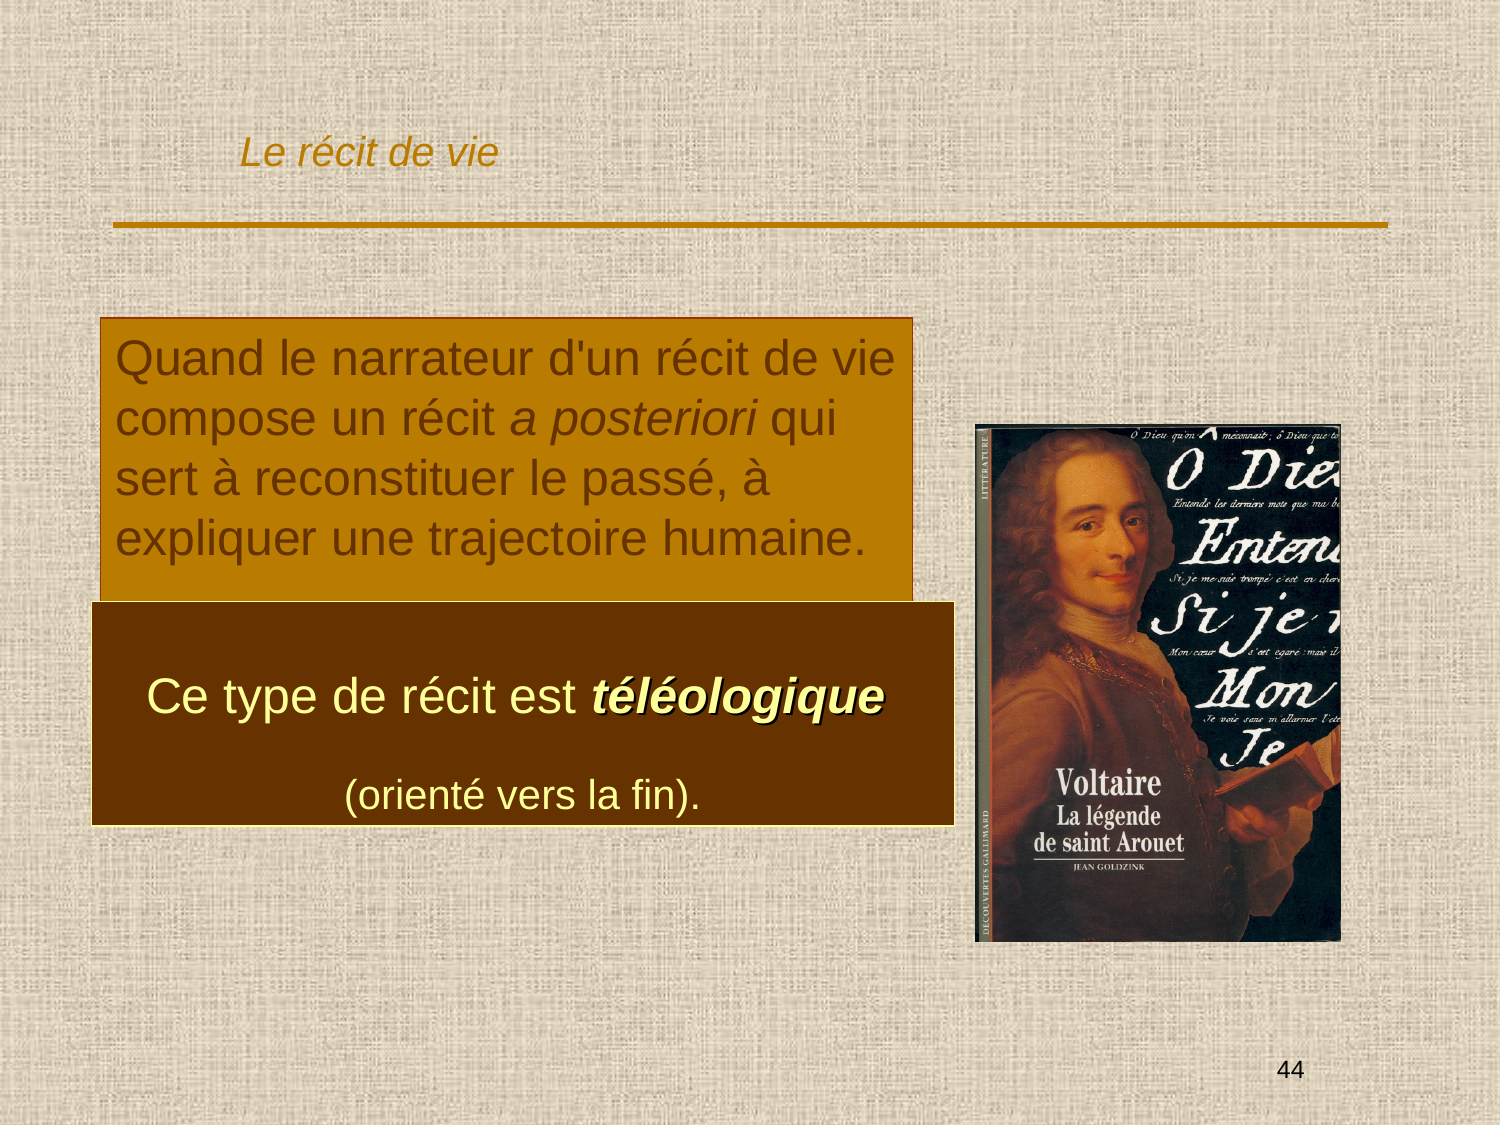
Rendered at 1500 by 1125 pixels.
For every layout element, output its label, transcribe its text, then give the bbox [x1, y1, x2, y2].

text_box Ce type de récit est téléologique (orienté vers la fin). [91, 601, 955, 827]
text_box Le récit de vie [224, 116, 515, 183]
text_box Quand le narrateur d'un récit de vie compose un récit a posteriori qui sert à reconstituer le passé, à expliquer une trajectoire humaine. Ce type de récit est (la réponse attendue est un adjectif). [100, 318, 913, 601]
picture [0, 0, 1500, 1125]
